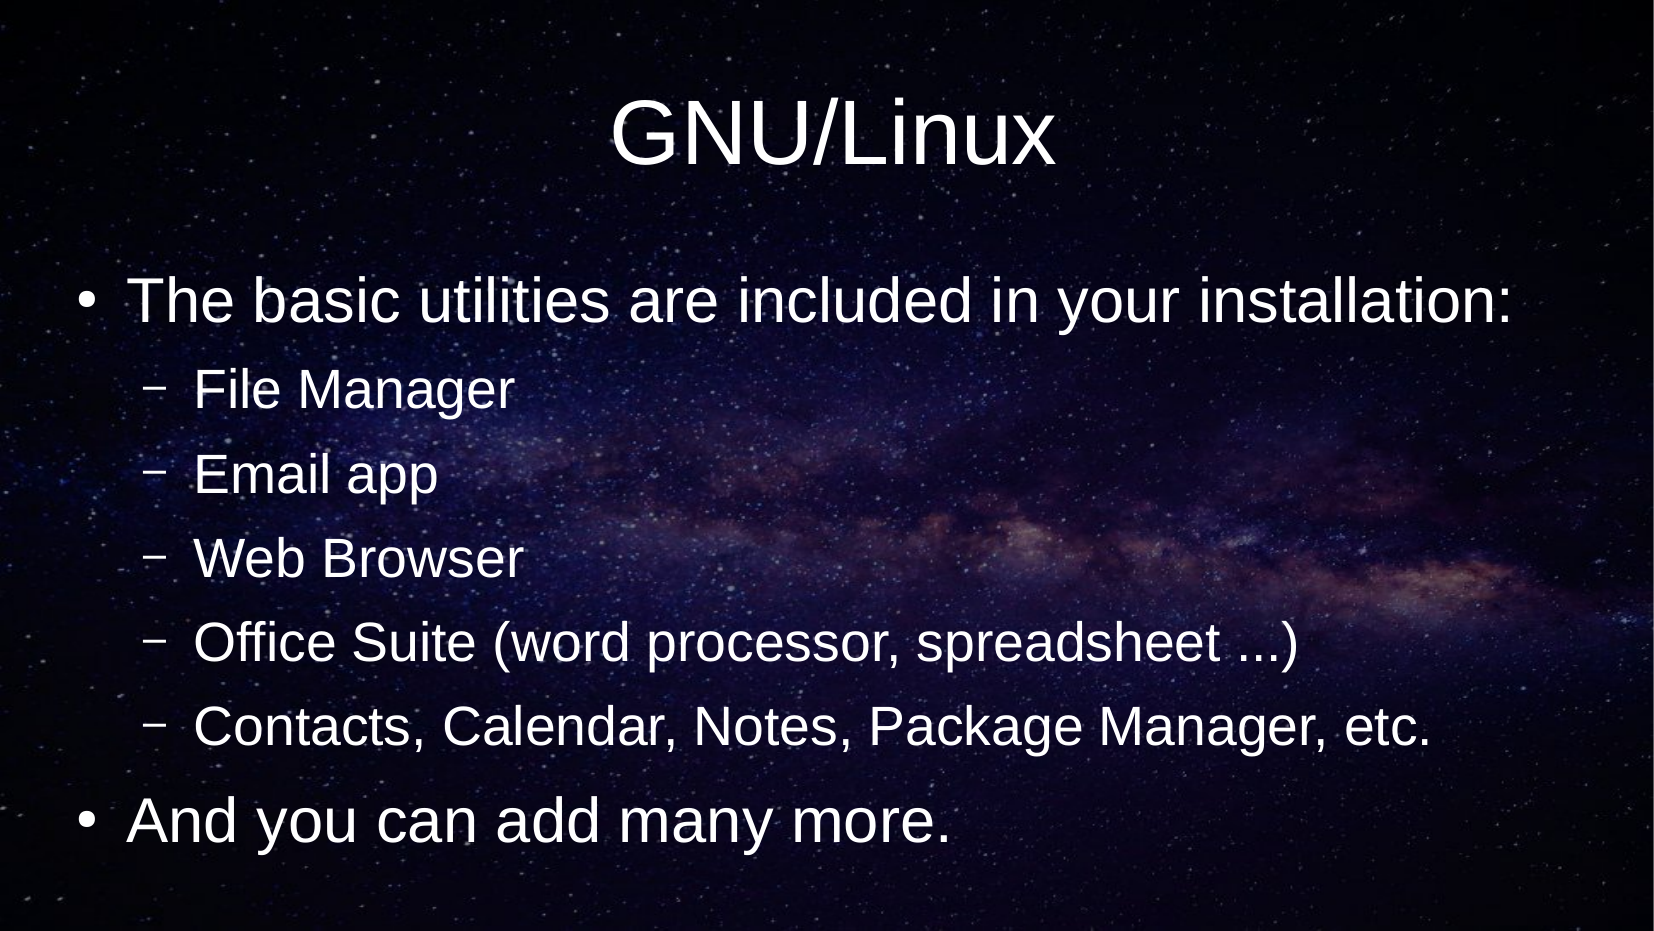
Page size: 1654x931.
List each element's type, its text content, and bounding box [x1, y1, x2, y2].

list The basic utilities are included in your installation: File Manager Email app Web Browser Office Suite (word processor, spreadsheet ...) Contacts, Calendar, Notes, Package Manager, etc. And you can add many more. [59, 265, 1595, 857]
picture [0, 0, 1654, 931]
title GNU/Linux [90, 55, 1579, 211]
